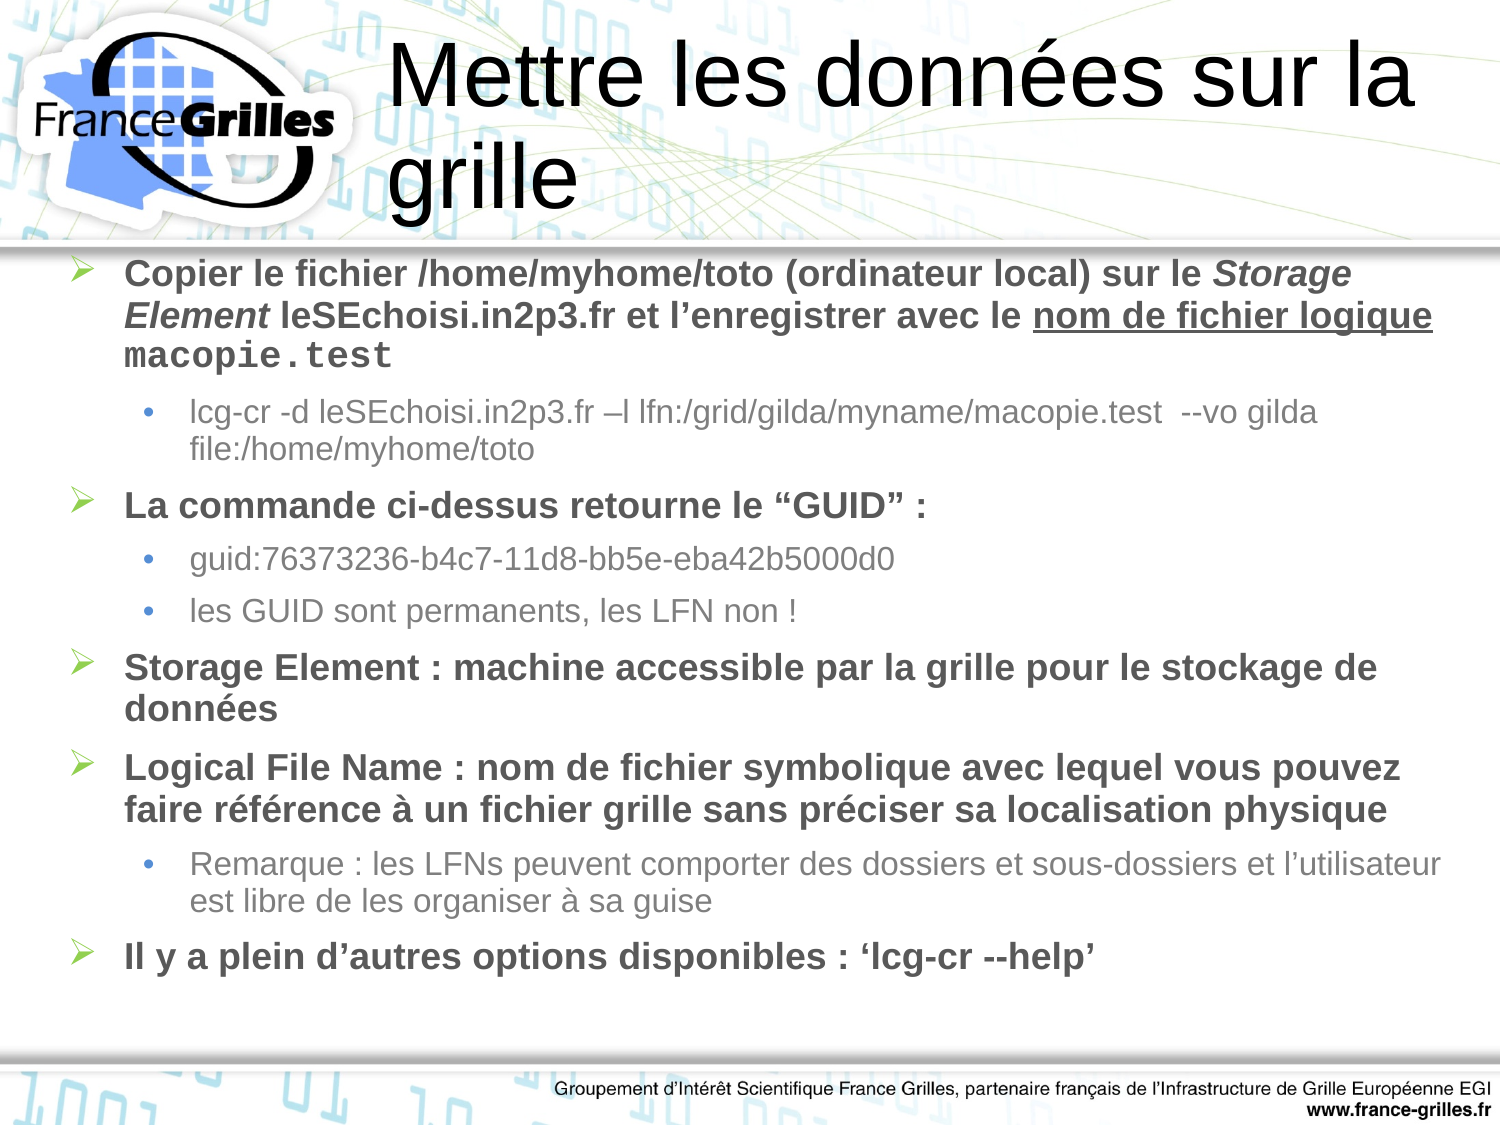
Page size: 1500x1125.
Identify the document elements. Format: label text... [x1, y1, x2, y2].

list Copier le fichier /home/myhome/toto (ordinateur local) sur le Storage Element leSEchoisi.in2p3.fr et l’enregistrer avec le nom de fichier logique macopie.test lcg-cr -d leSEchoisi.in2p3.fr –l lfn:/grid/gilda/myname/macopie.test --vo gilda file:/home/myhome/toto La commande ci-dessus retourne le “GUID” : guid:76373236-b4c7-11d8-bb5e-eba42b5000d0 les GUID sont permanents, les LFN non ! Storage Element : machine accessible par la grille pour le stockage de données Logical File Name : nom de fichier symbolique avec lequel vous pouvez faire référence à un fichier grille sans préciser sa localisation physique Remarque : les LFNs peuvent comporter des dossiers et sous-dossiers et l’utilisateur est libre de les organiser à sa guise Il y a plein d’autres options disponibles : ‘lcg-cr --help’ [53, 244, 1459, 1063]
picture [0, 0, 1500, 1125]
title Mettre les données sur la grille [372, 4, 1459, 244]
